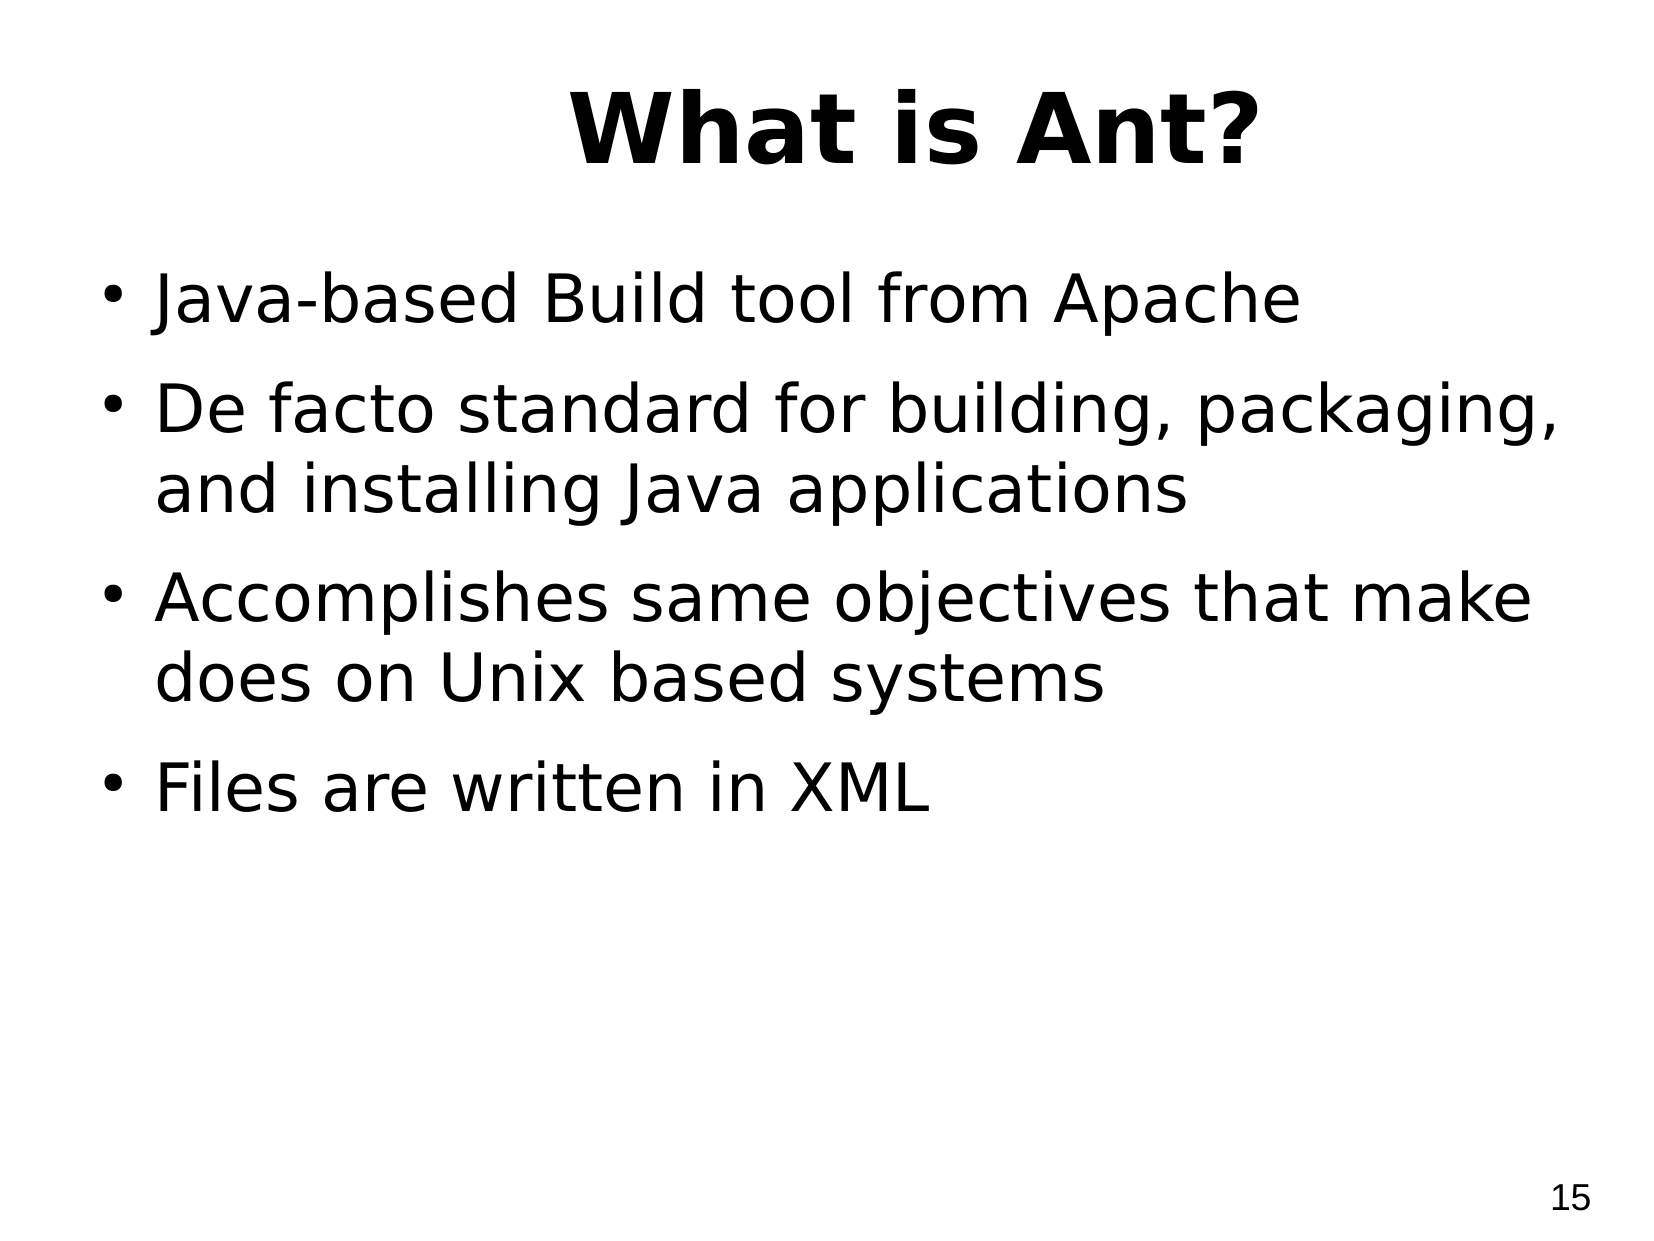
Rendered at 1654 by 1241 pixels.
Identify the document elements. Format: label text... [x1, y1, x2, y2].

list Java-based Build tool from Apache De facto standard for building, packaging, and installing Java applications Accomplishes same objectives that make does on Unix based systems Files are written in XML [68, 248, 1654, 1144]
title What is Ant? [234, 41, 1599, 207]
